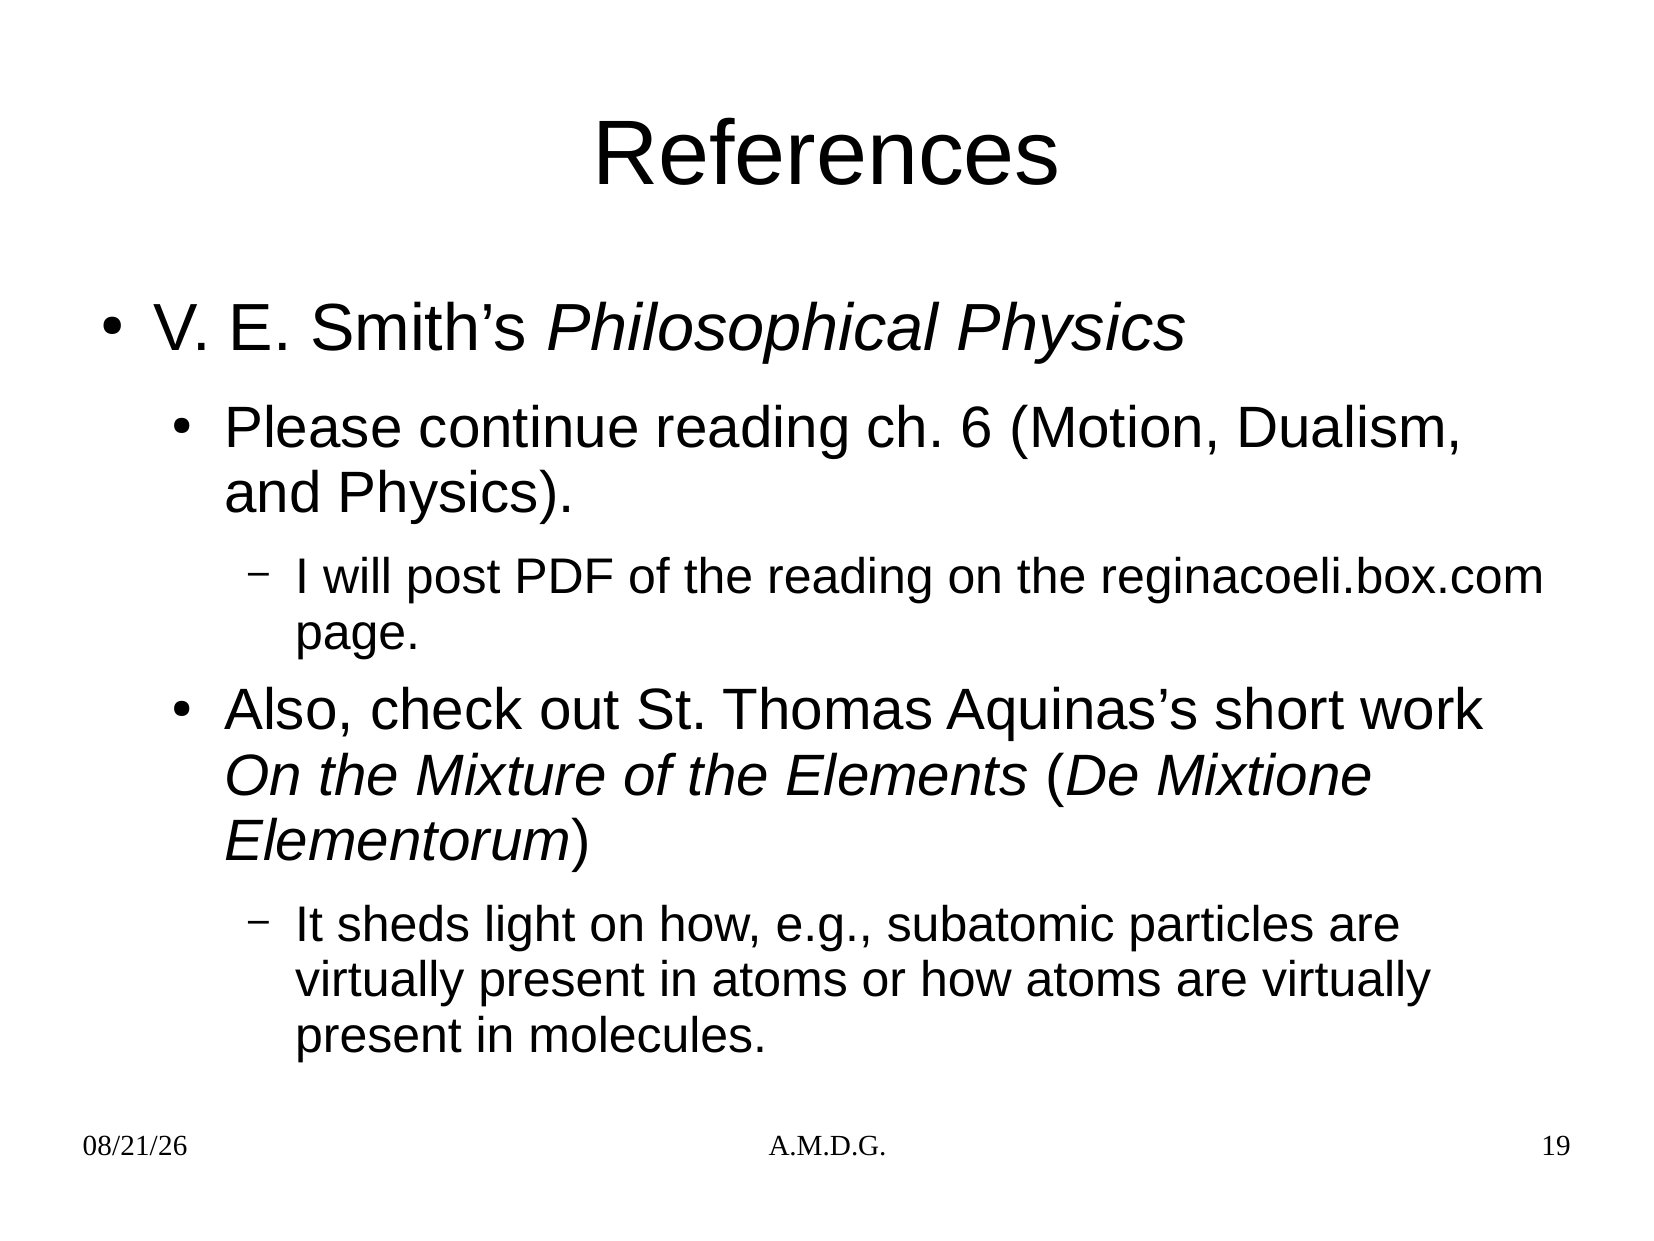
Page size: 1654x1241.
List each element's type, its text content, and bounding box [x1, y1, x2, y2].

title References [82, 49, 1571, 257]
list V. E. Smith’s Philosophical Physics Please continue reading ch. 6 (Motion, Dualism, and Physics). I will post PDF of the reading on the reginacoeli.box.com page. Also, check out St. Thomas Aquinas’s short work On the Mixture of the Elements (De Mixtione Elementorum) It sheds light on how, e.g., subatomic particles are virtually present in atoms or how atoms are virtually present in molecules. [82, 290, 1571, 1109]
